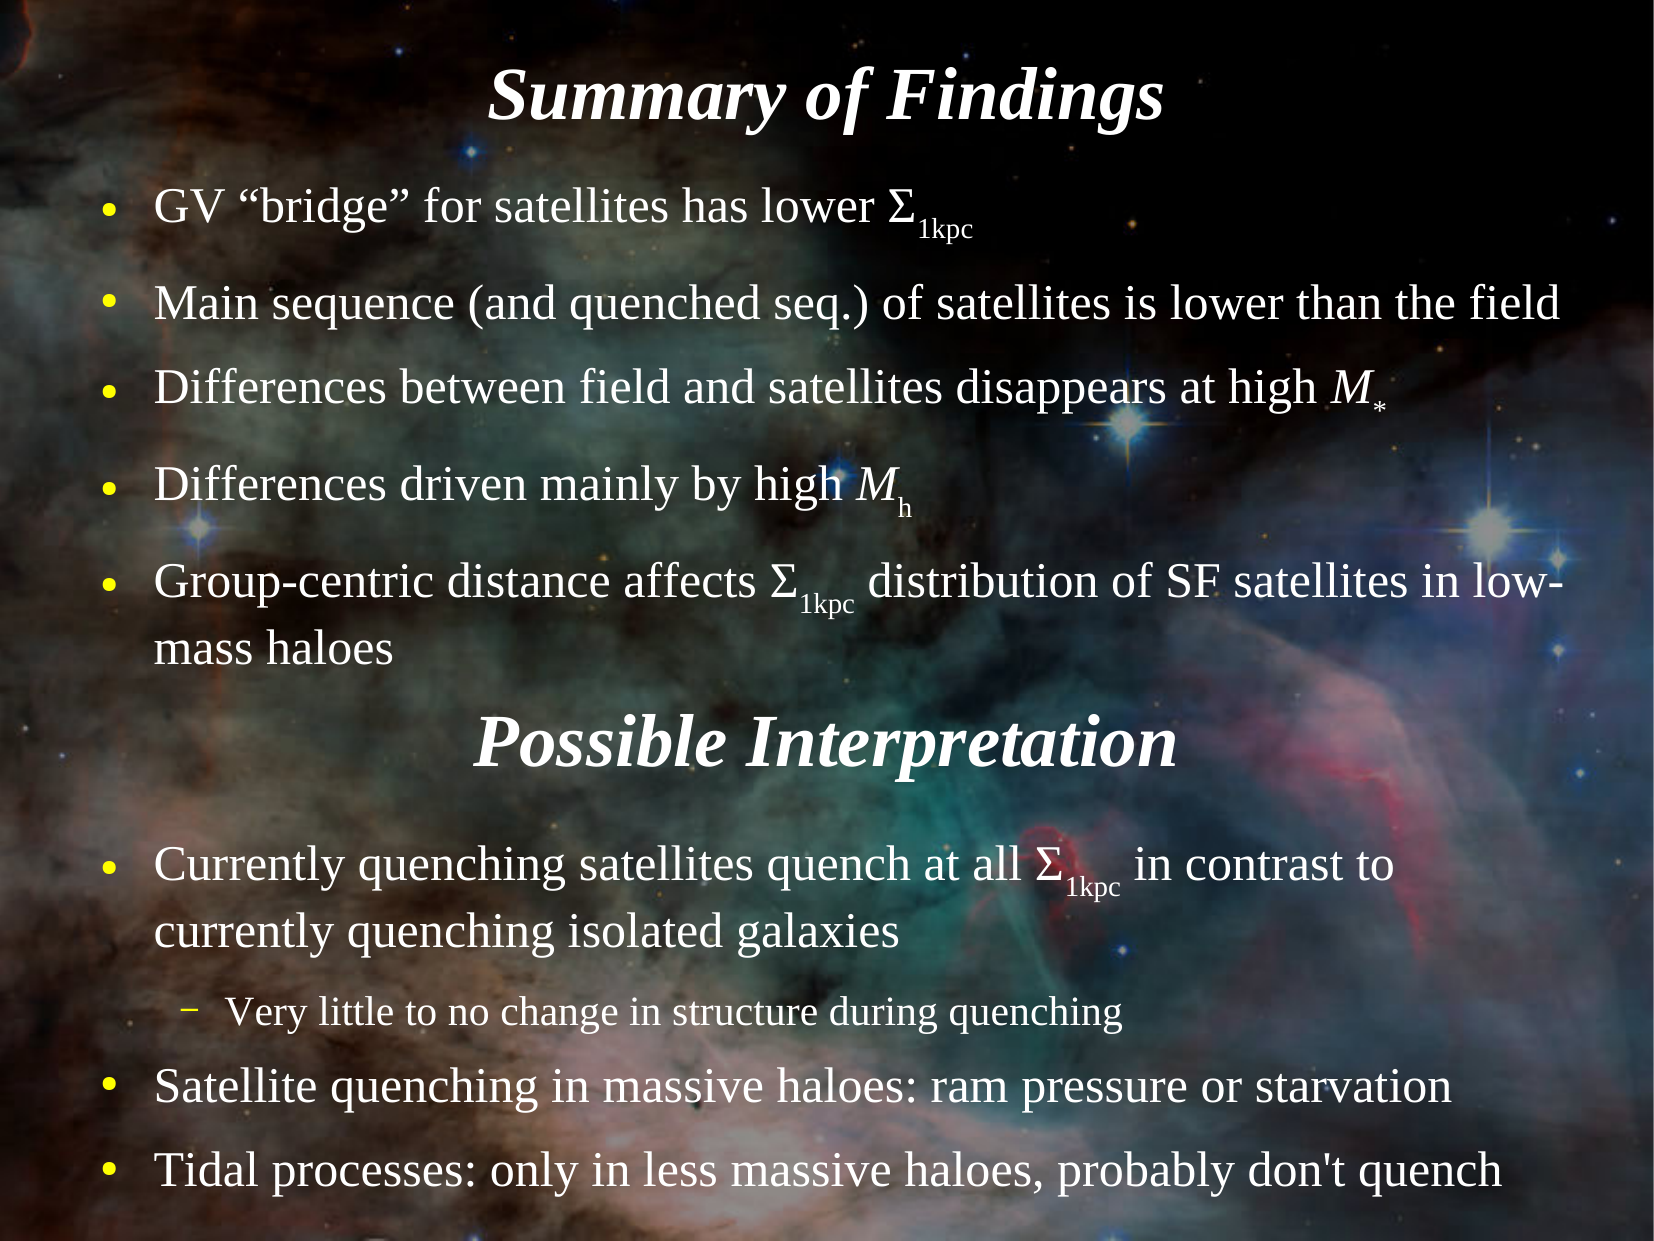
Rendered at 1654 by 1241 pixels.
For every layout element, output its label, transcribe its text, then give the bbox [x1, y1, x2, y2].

list GV “bridge” for satellites has lower Σ1kpc Main sequence (and quenched seq.) of satellites is lower than the field Differences between field and satellites disappears at high M* Differences driven mainly by high Mh Group-centric distance affects Σ1kpc distribution of SF satellites in low-mass haloes Currently quenching satellites quench at all Σ1kpc in contrast to currently quenching isolated galaxies Very little to no change in structure during quenching Satellite quenching in massive haloes: ram pressure or starvation Tidal processes: only in less massive haloes, probably don't quench [82, 177, 1571, 637]
title Summary of Findings [82, 0, 1571, 177]
title Possible Interpretation [82, 637, 1571, 845]
list GV “bridge” for satellites has lower Σ1kpc Main sequence (and quenched seq.) of satellites is lower than the field Differences between field and satellites disappears at high M* Differences driven mainly by high Mh Group-centric distance affects Σ1kpc distribution of SF satellites in low-mass haloes Currently quenching satellites quench at all Σ1kpc in contrast to currently quenching isolated galaxies Very little to no change in structure during quenching Satellite quenching in massive haloes: ram pressure or starvation Tidal processes: only in less massive haloes, probably don't quench [82, 845, 1571, 1203]
picture [0, 0, 1654, 1241]
